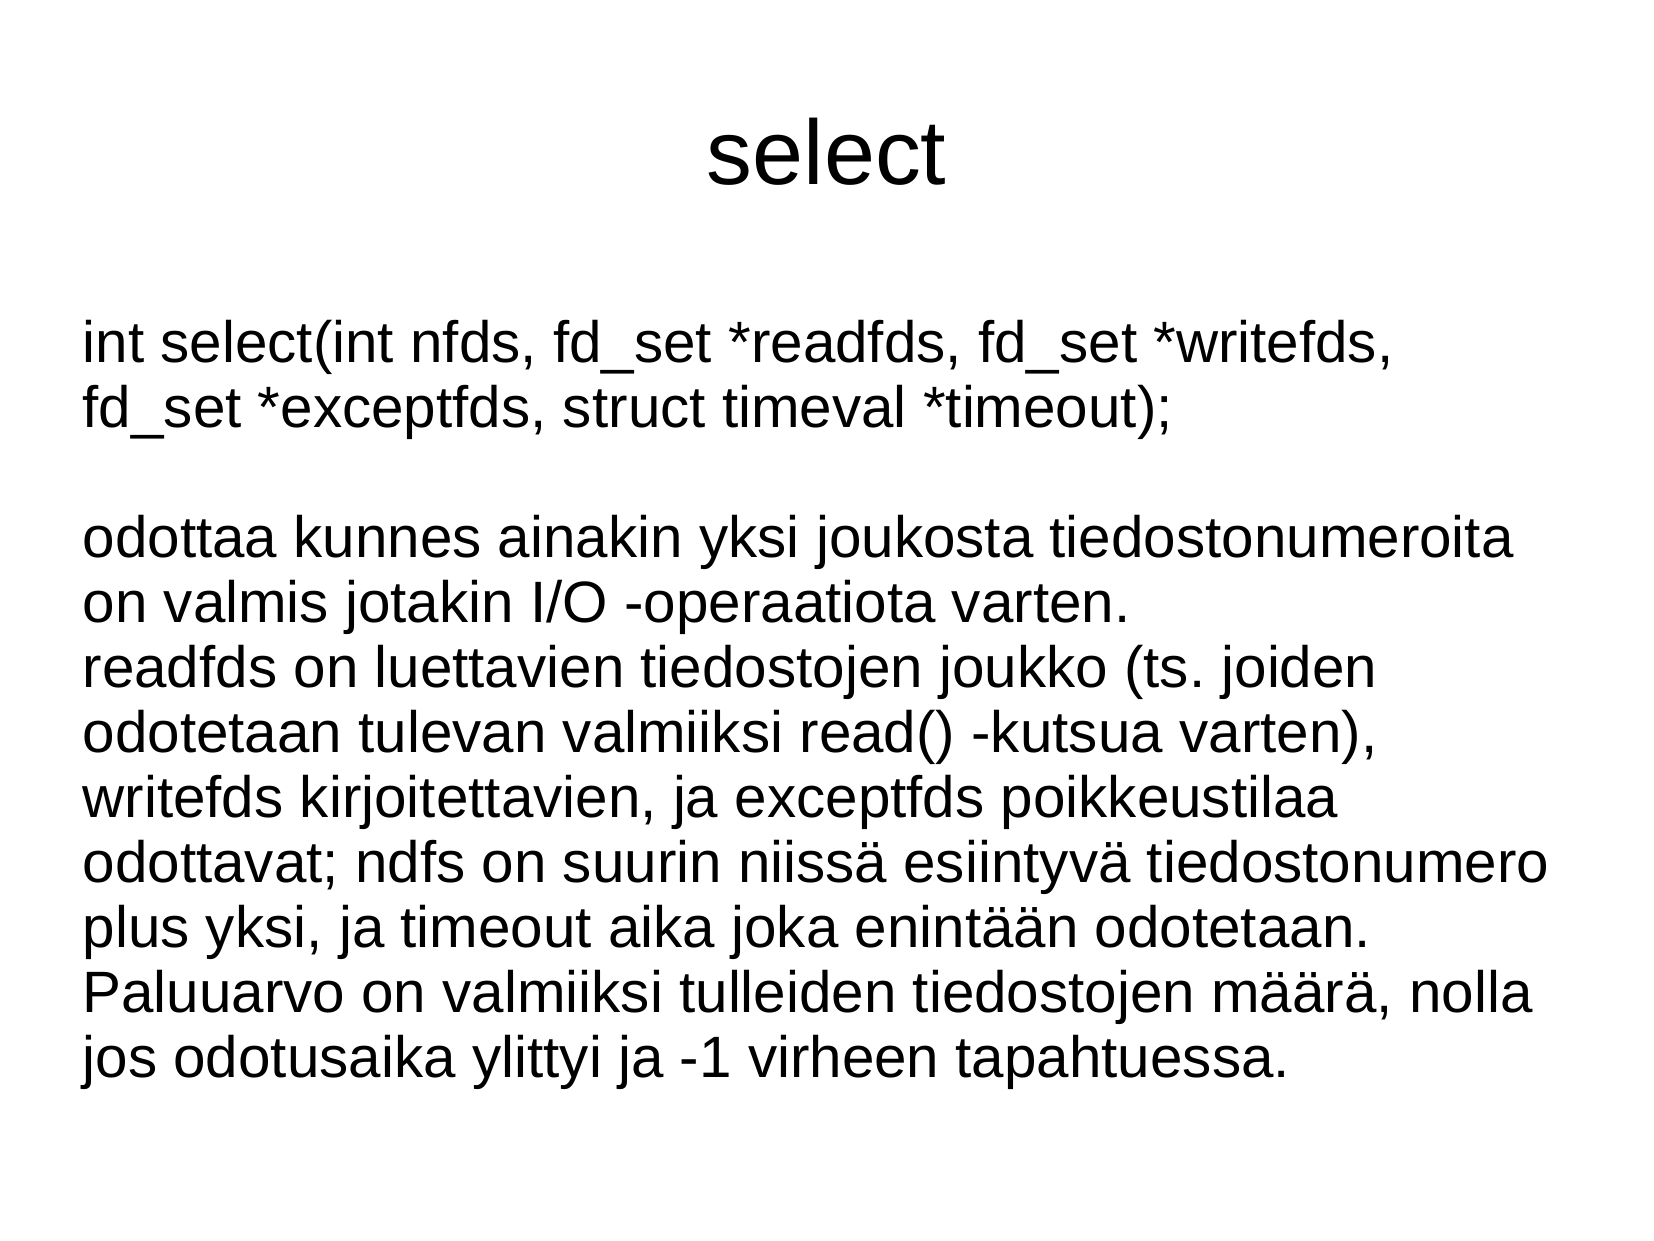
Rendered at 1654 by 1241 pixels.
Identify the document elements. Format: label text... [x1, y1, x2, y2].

title select [82, 56, 1571, 250]
subtitle int select(int nfds, fd_set *readfds, fd_set *writefds, fd_set *exceptfds, struct timeval *timeout); odottaa kunnes ainakin yksi joukosta tiedostonumeroita on valmis jotakin I/O -operaatiota varten. readfds on luettavien tiedostojen joukko (ts. joiden odotetaan tulevan valmiiksi read() -kutsua varten), writefds kirjoitettavien, ja exceptfds poikkeustilaa odottavat; ndfs on suurin niissä esiintyvä tiedostonumero plus yksi, ja timeout aika joka enintään odotetaan. Paluuarvo on valmiiksi tulleiden tiedostojen määrä, nolla jos odotusaika ylittyi ja -1 virheen tapahtuessa. [82, 297, 1571, 1102]
